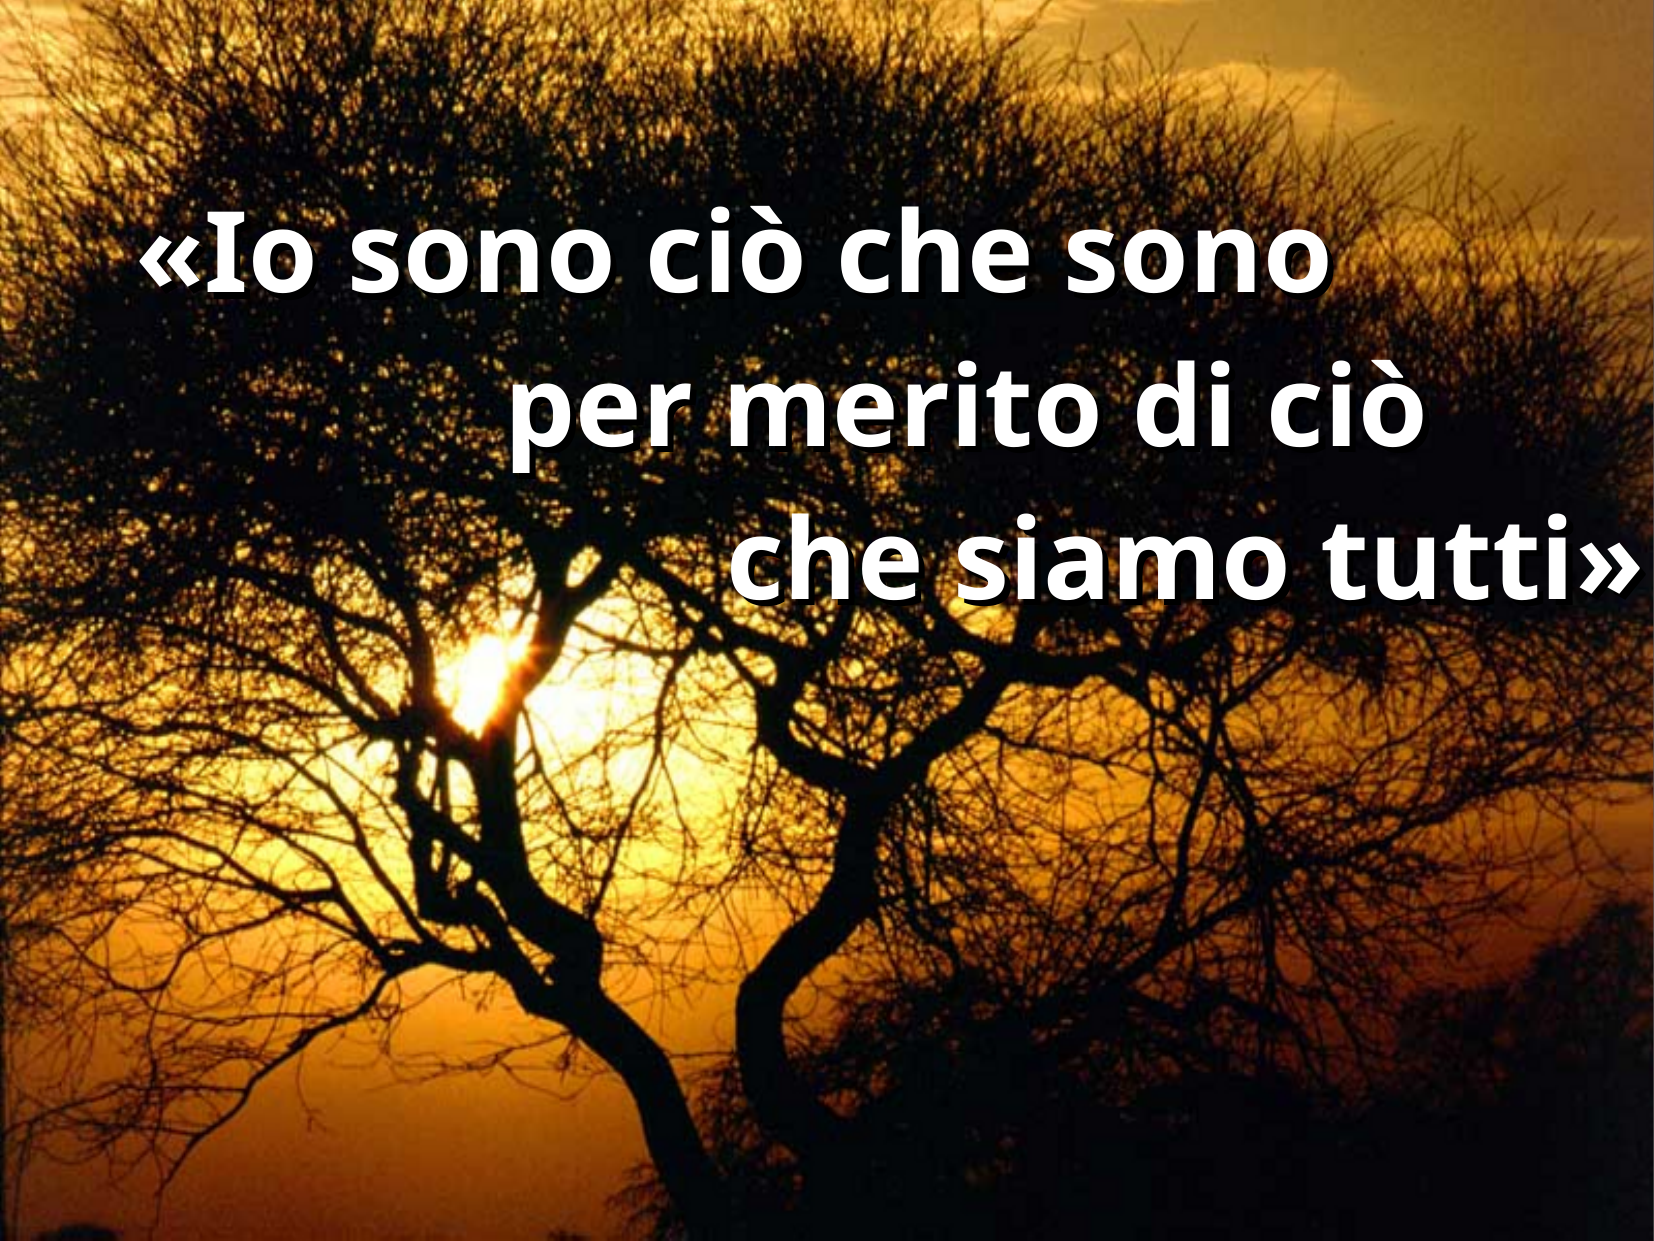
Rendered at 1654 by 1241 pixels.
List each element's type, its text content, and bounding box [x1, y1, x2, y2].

text_box «Io sono ciò che sono per merito di ciò che siamo tutti» [120, 165, 1615, 559]
picture [0, 0, 1654, 1241]
